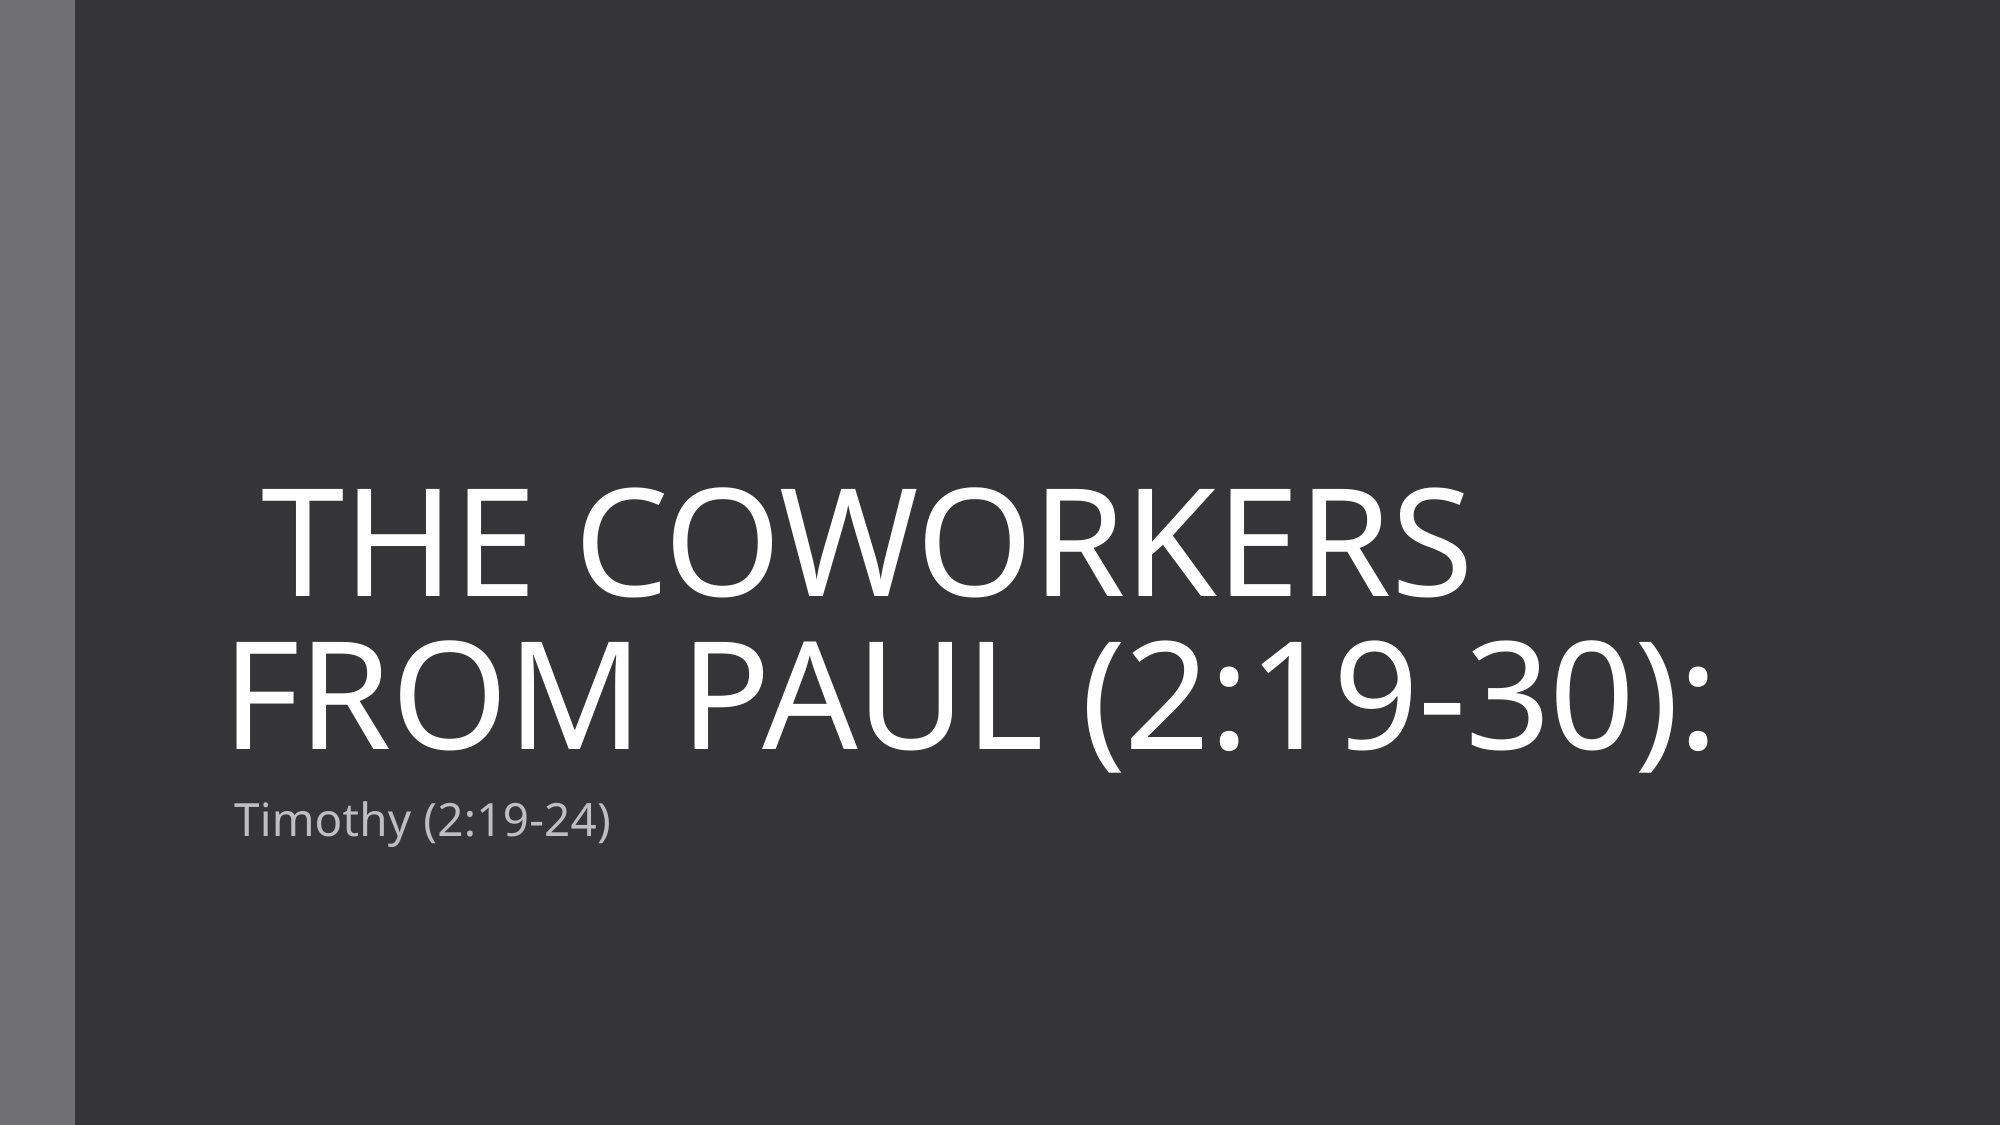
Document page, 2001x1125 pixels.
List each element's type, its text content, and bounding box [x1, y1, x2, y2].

subtitle Timothy (2:19-24) [206, 787, 1752, 1066]
title THE COWORKERS FROM PAUL (2:19-30): [206, 124, 1752, 787]
